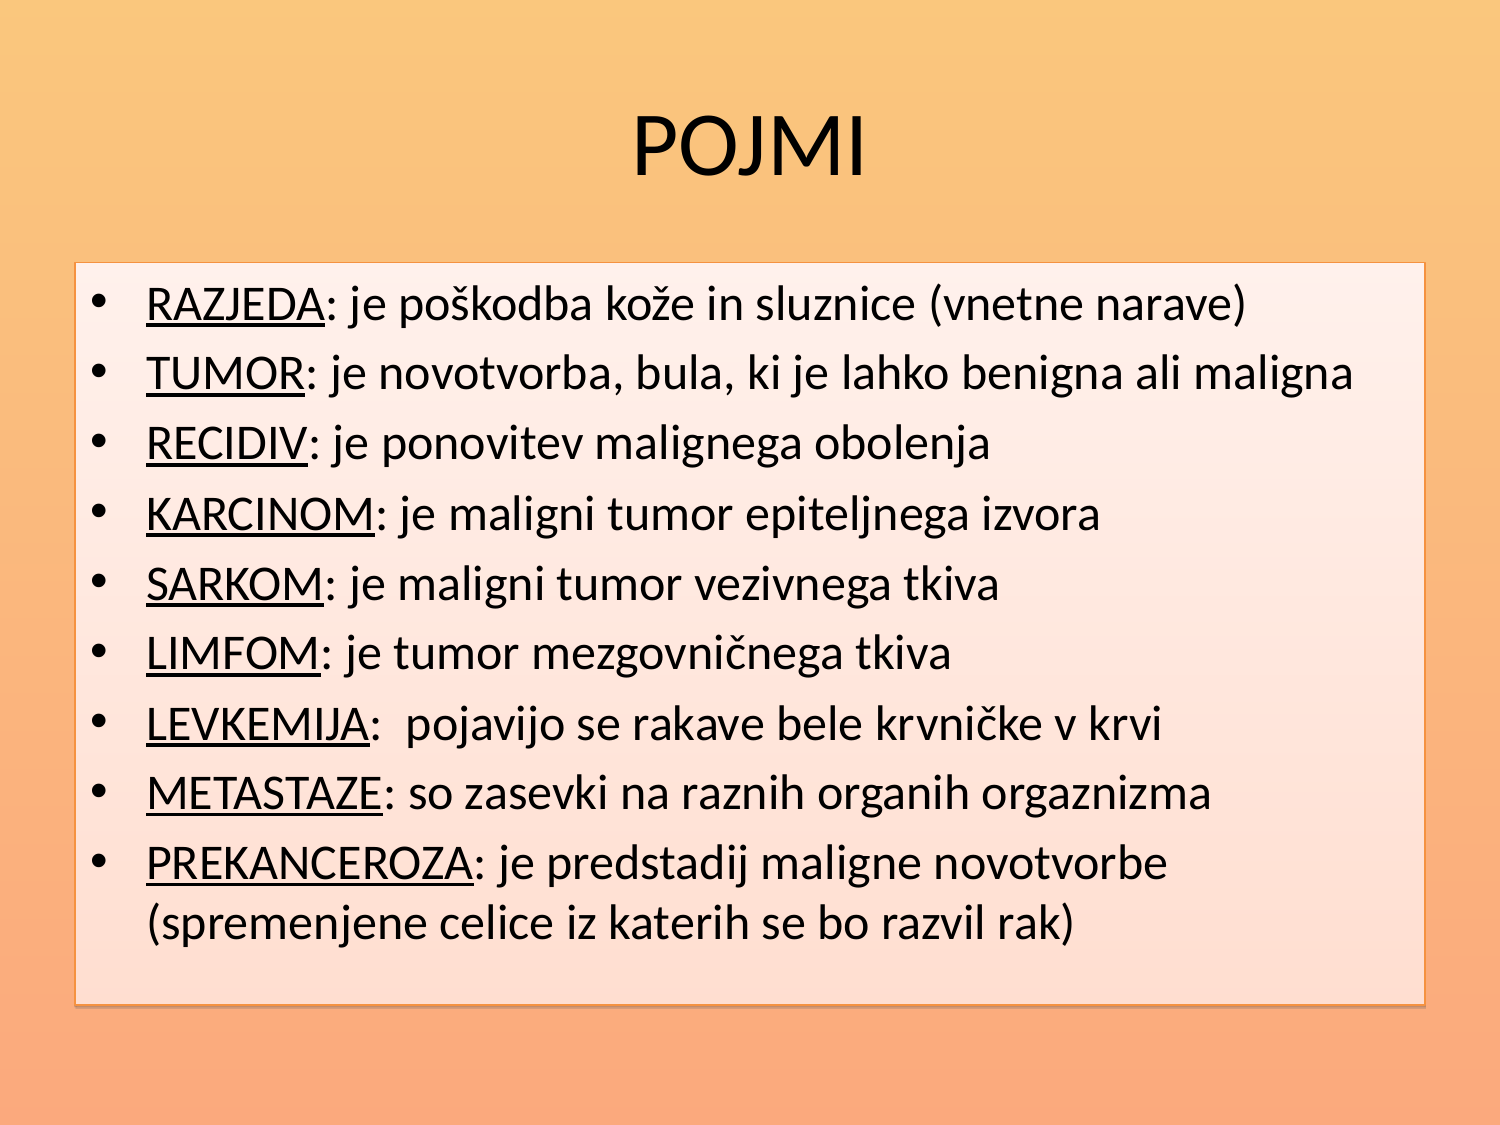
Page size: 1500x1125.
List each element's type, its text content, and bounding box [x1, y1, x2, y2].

list RAZJEDA: je poškodba kože in sluznice (vnetne narave) TUMOR: je novotvorba, bula, ki je lahko benigna ali maligna RECIDIV: je ponovitev malignega obolenja KARCINOM: je maligni tumor epiteljnega izvora SARKOM: je maligni tumor vezivnega tkiva LIMFOM: je tumor mezgovničnega tkiva LEVKEMIJA: pojavijo se rakave bele krvničke v krvi METASTAZE: so zasevki na raznih organih orgaznizma PREKANCEROZA: je predstadij maligne novotvorbe (spremenjene celice iz katerih se bo razvil rak) [75, 262, 1425, 1005]
title POJMI [75, 45, 1425, 233]
